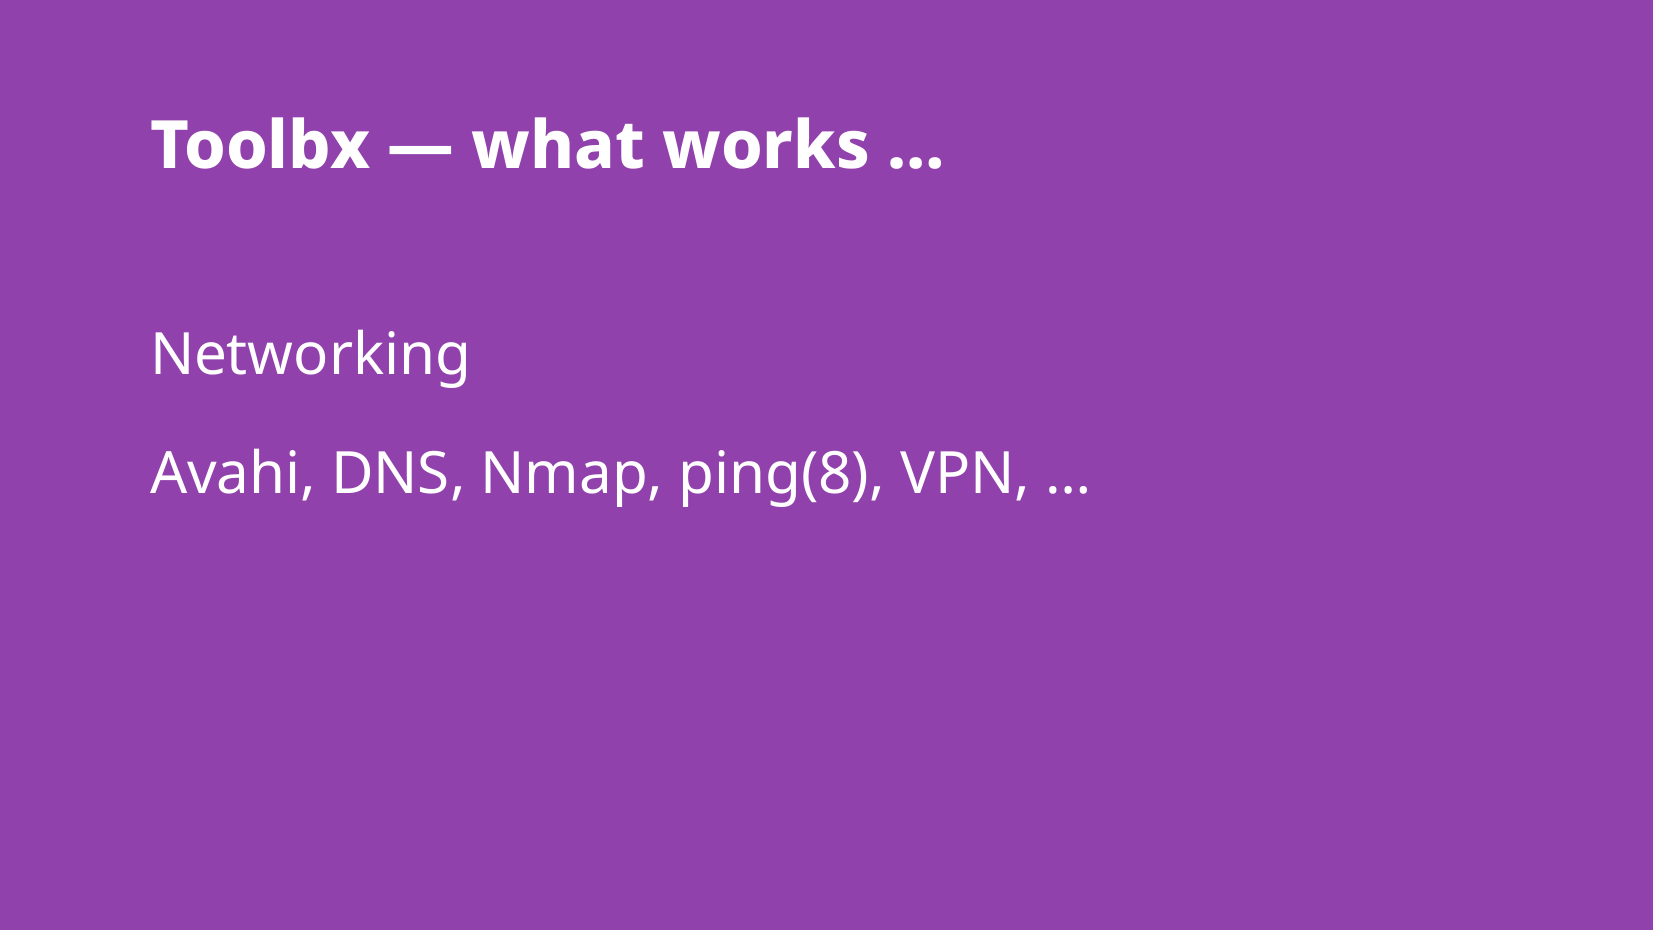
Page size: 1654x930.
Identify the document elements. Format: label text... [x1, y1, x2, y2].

subtitle Networking Avahi, DNS, Nmap, ping(8), VPN, … [150, 272, 1501, 812]
title Toolbx — what works … [150, 107, 1501, 188]
